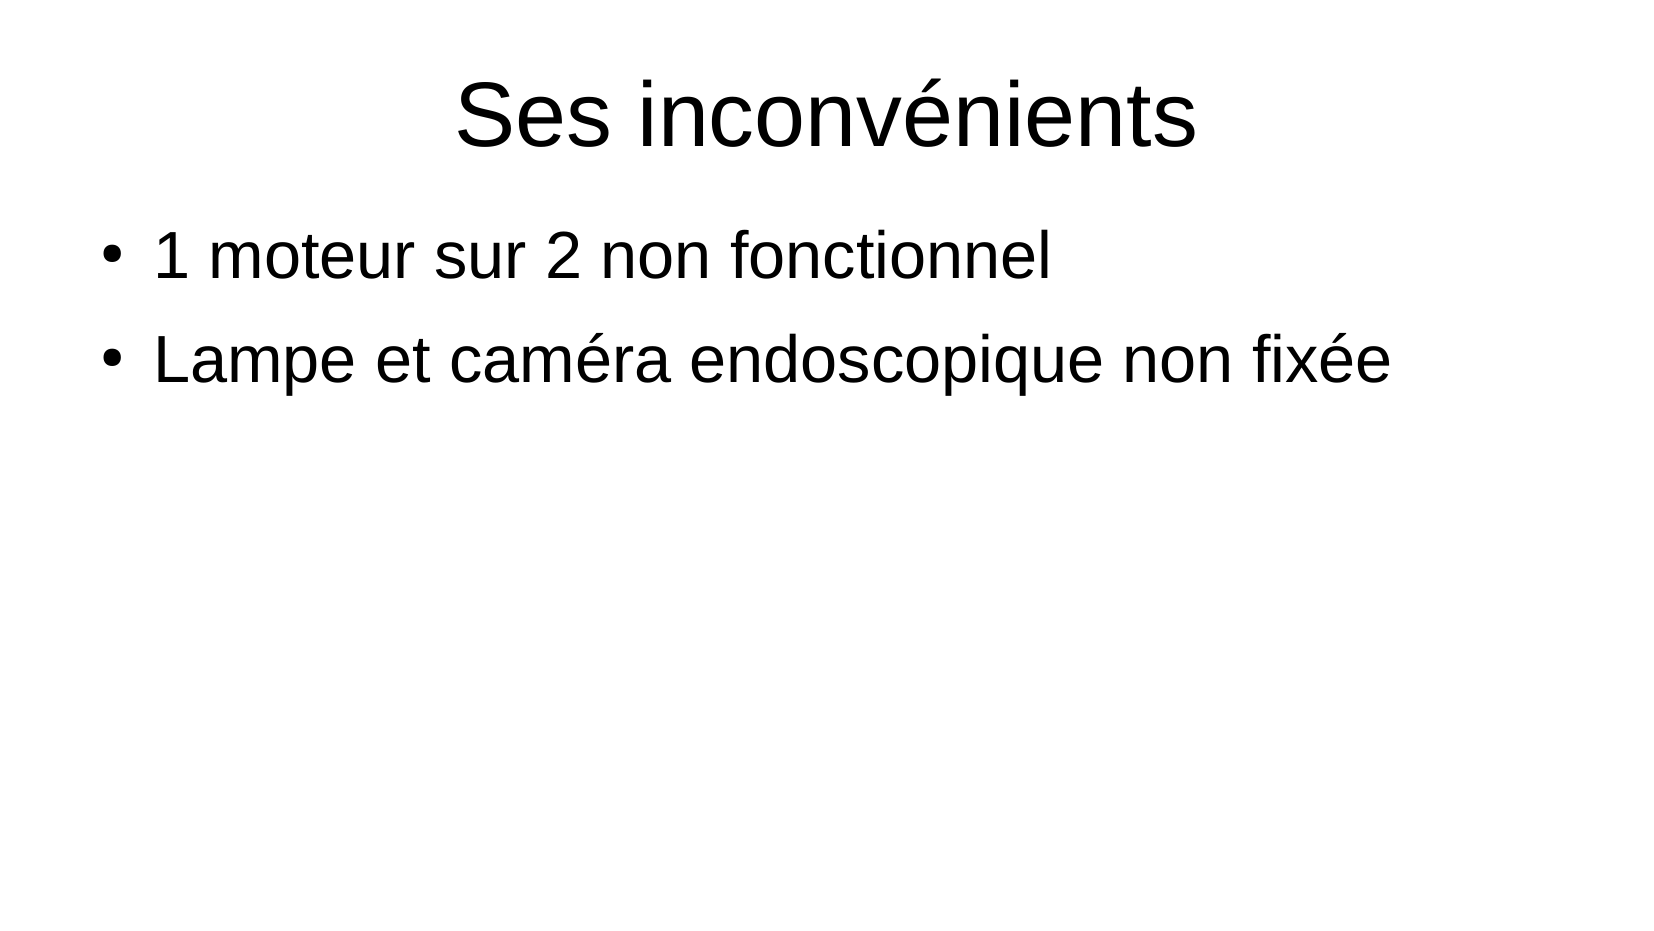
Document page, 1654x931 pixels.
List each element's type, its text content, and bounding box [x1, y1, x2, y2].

title Ses inconvénients [82, 37, 1571, 193]
list 1 moteur sur 2 non fonctionnel Lampe et caméra endoscopique non fixée [82, 217, 1571, 758]
